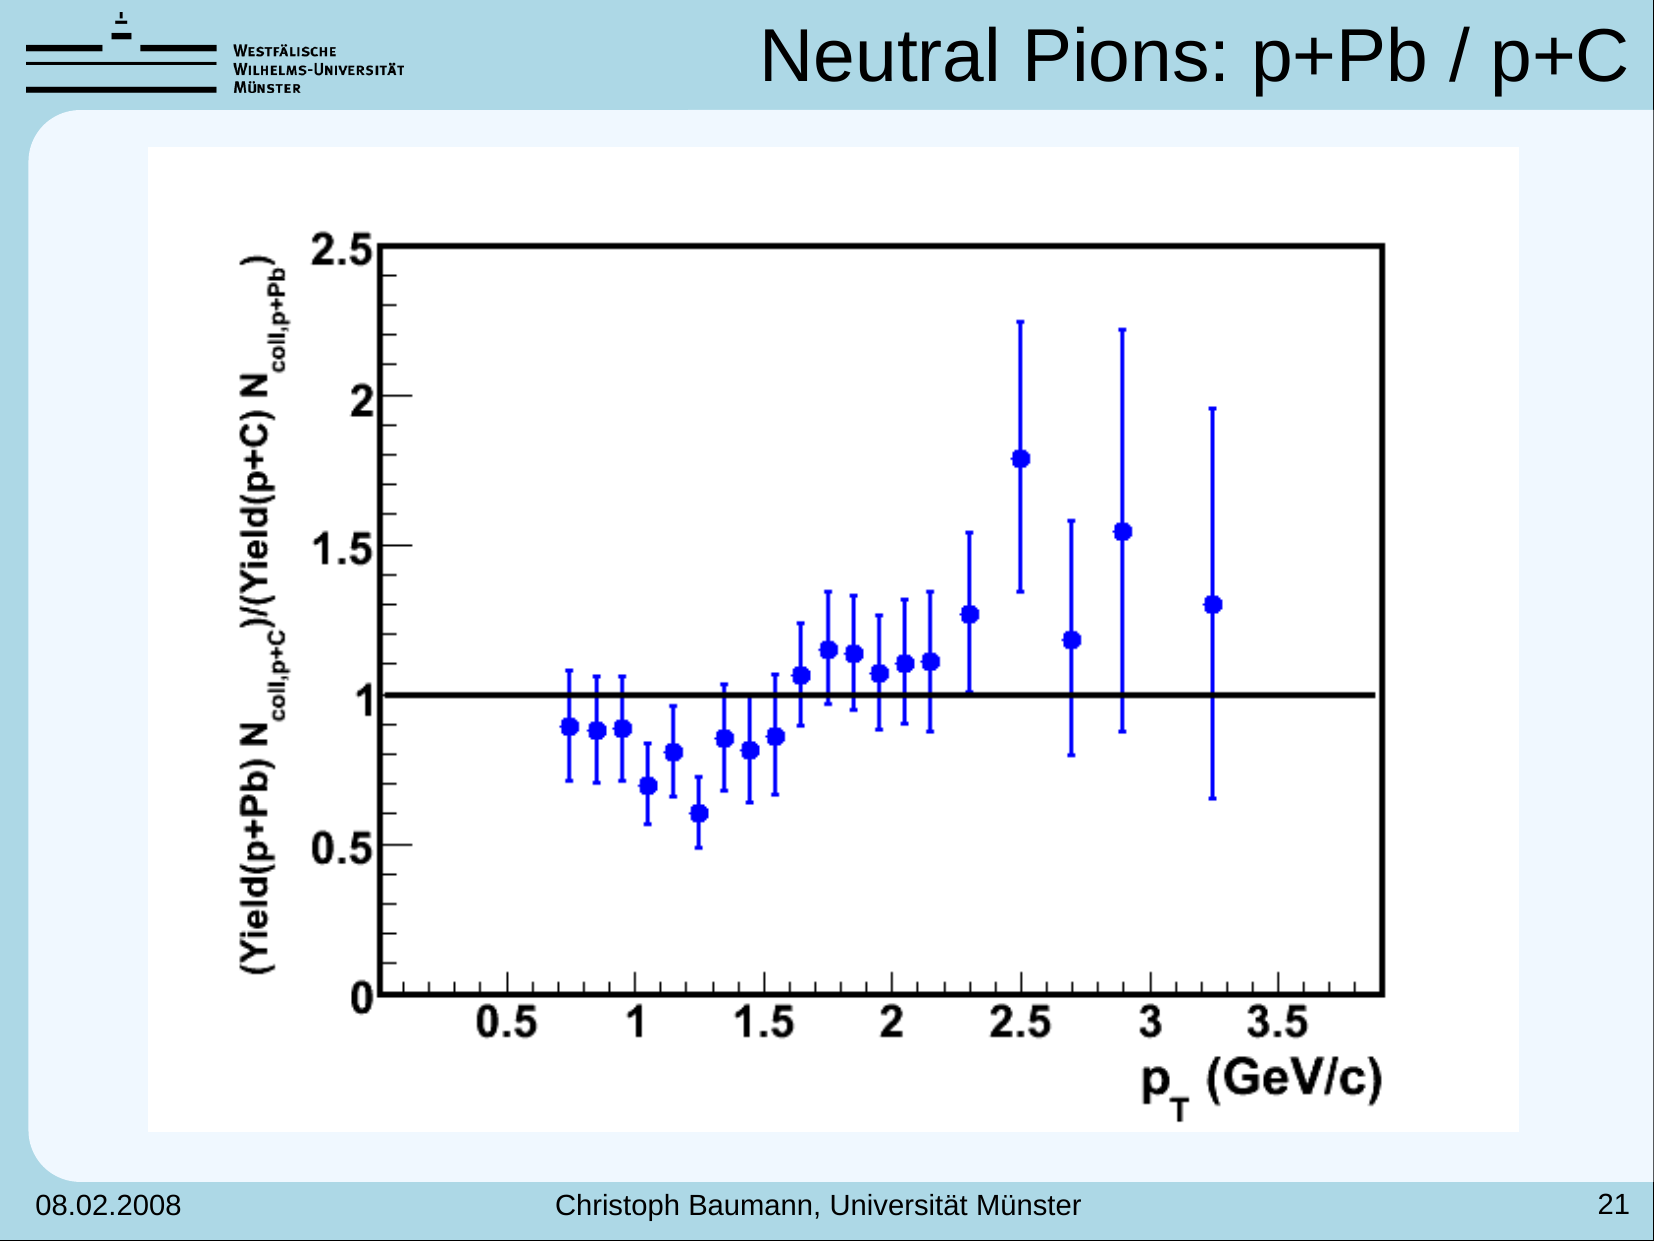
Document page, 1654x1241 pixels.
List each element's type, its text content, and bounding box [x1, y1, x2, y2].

picture [148, 147, 1519, 1132]
title Neutral Pions: p+Pb / p+C [435, 12, 1631, 98]
picture [26, 12, 404, 93]
